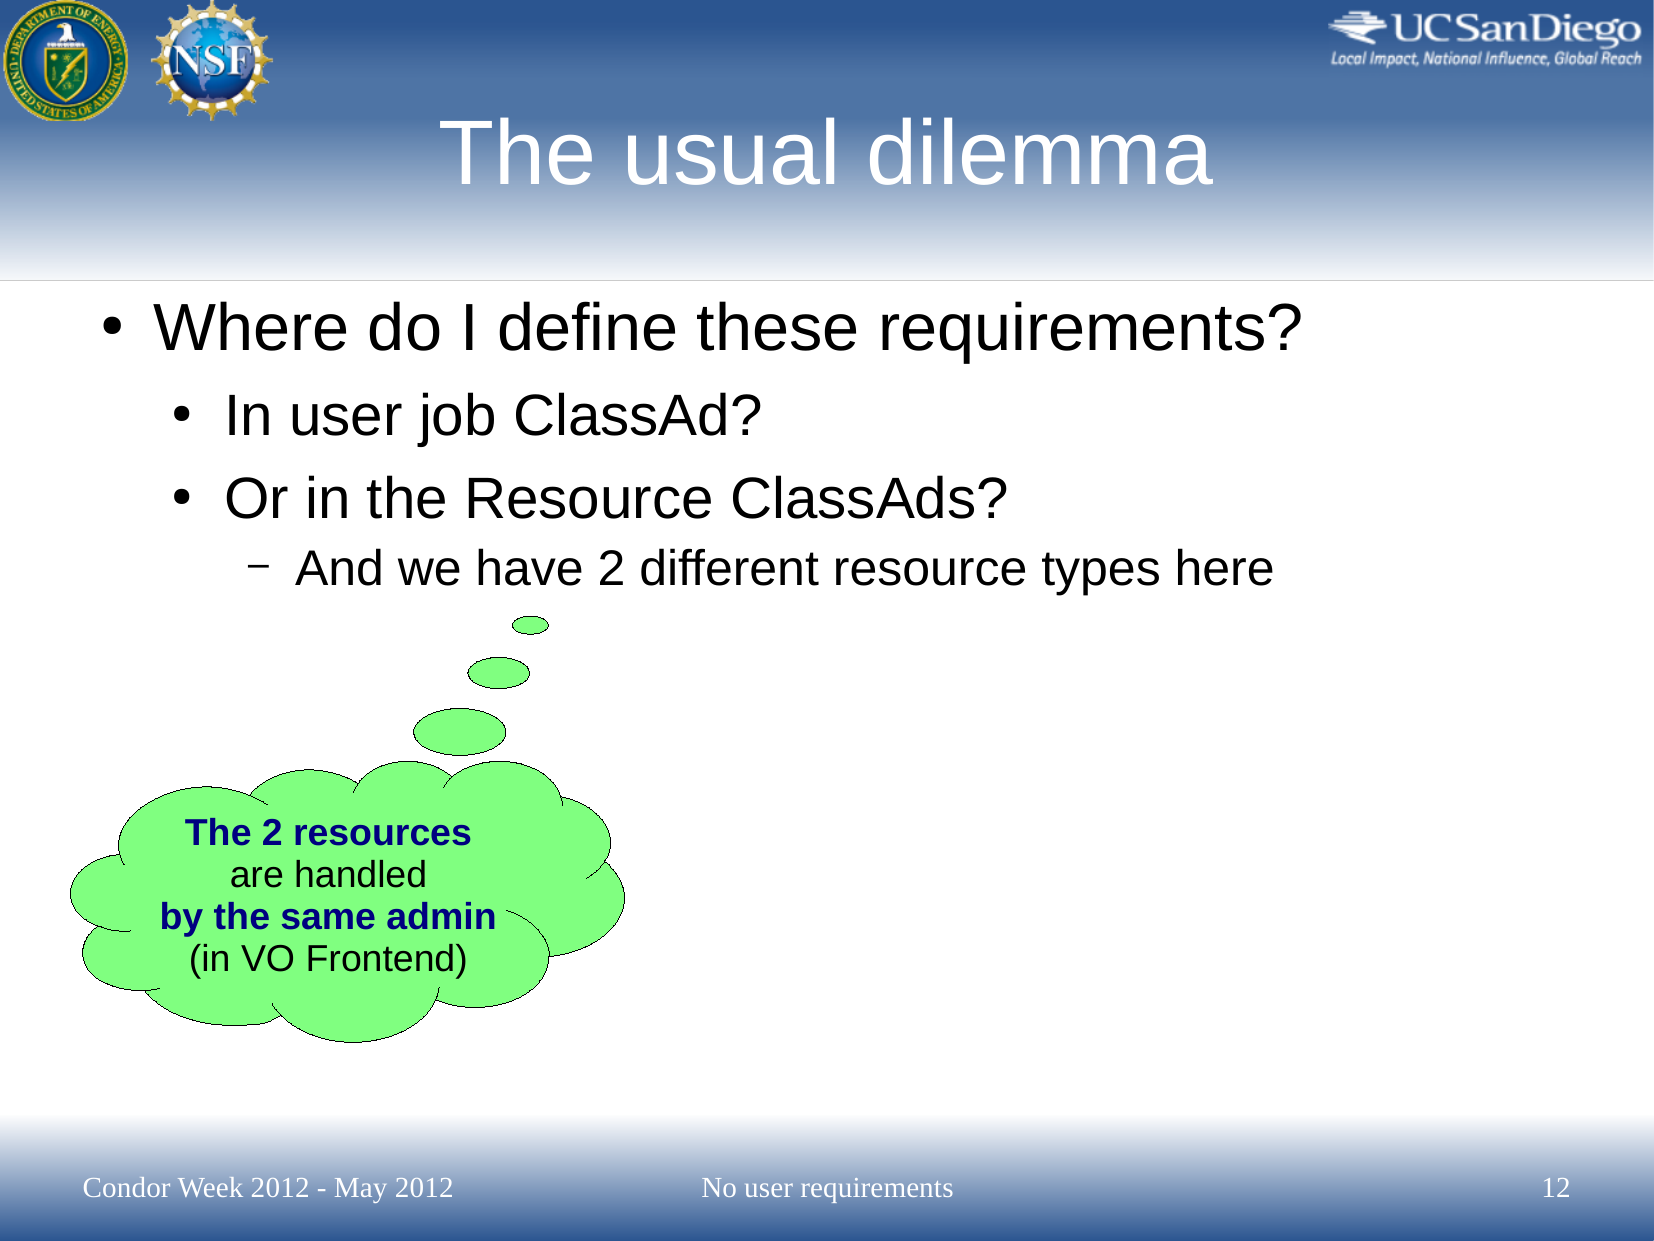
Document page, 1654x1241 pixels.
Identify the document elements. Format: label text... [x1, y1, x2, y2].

text_box The 2 resources are handled by the same admin (in VO Frontend) [70, 761, 625, 1043]
picture [0, 0, 1654, 288]
text_box The 2 resources are handled by the same admin (in VO Frontend) [413, 708, 506, 756]
title The usual dilemma [82, 56, 1571, 250]
list Where do I define these requirements? In user job ClassAd? Or in the Resource ClassAds? And we have 2 different resource types here [82, 290, 1571, 1109]
text_box The 2 resources are handled by the same admin (in VO Frontend) [467, 657, 530, 689]
